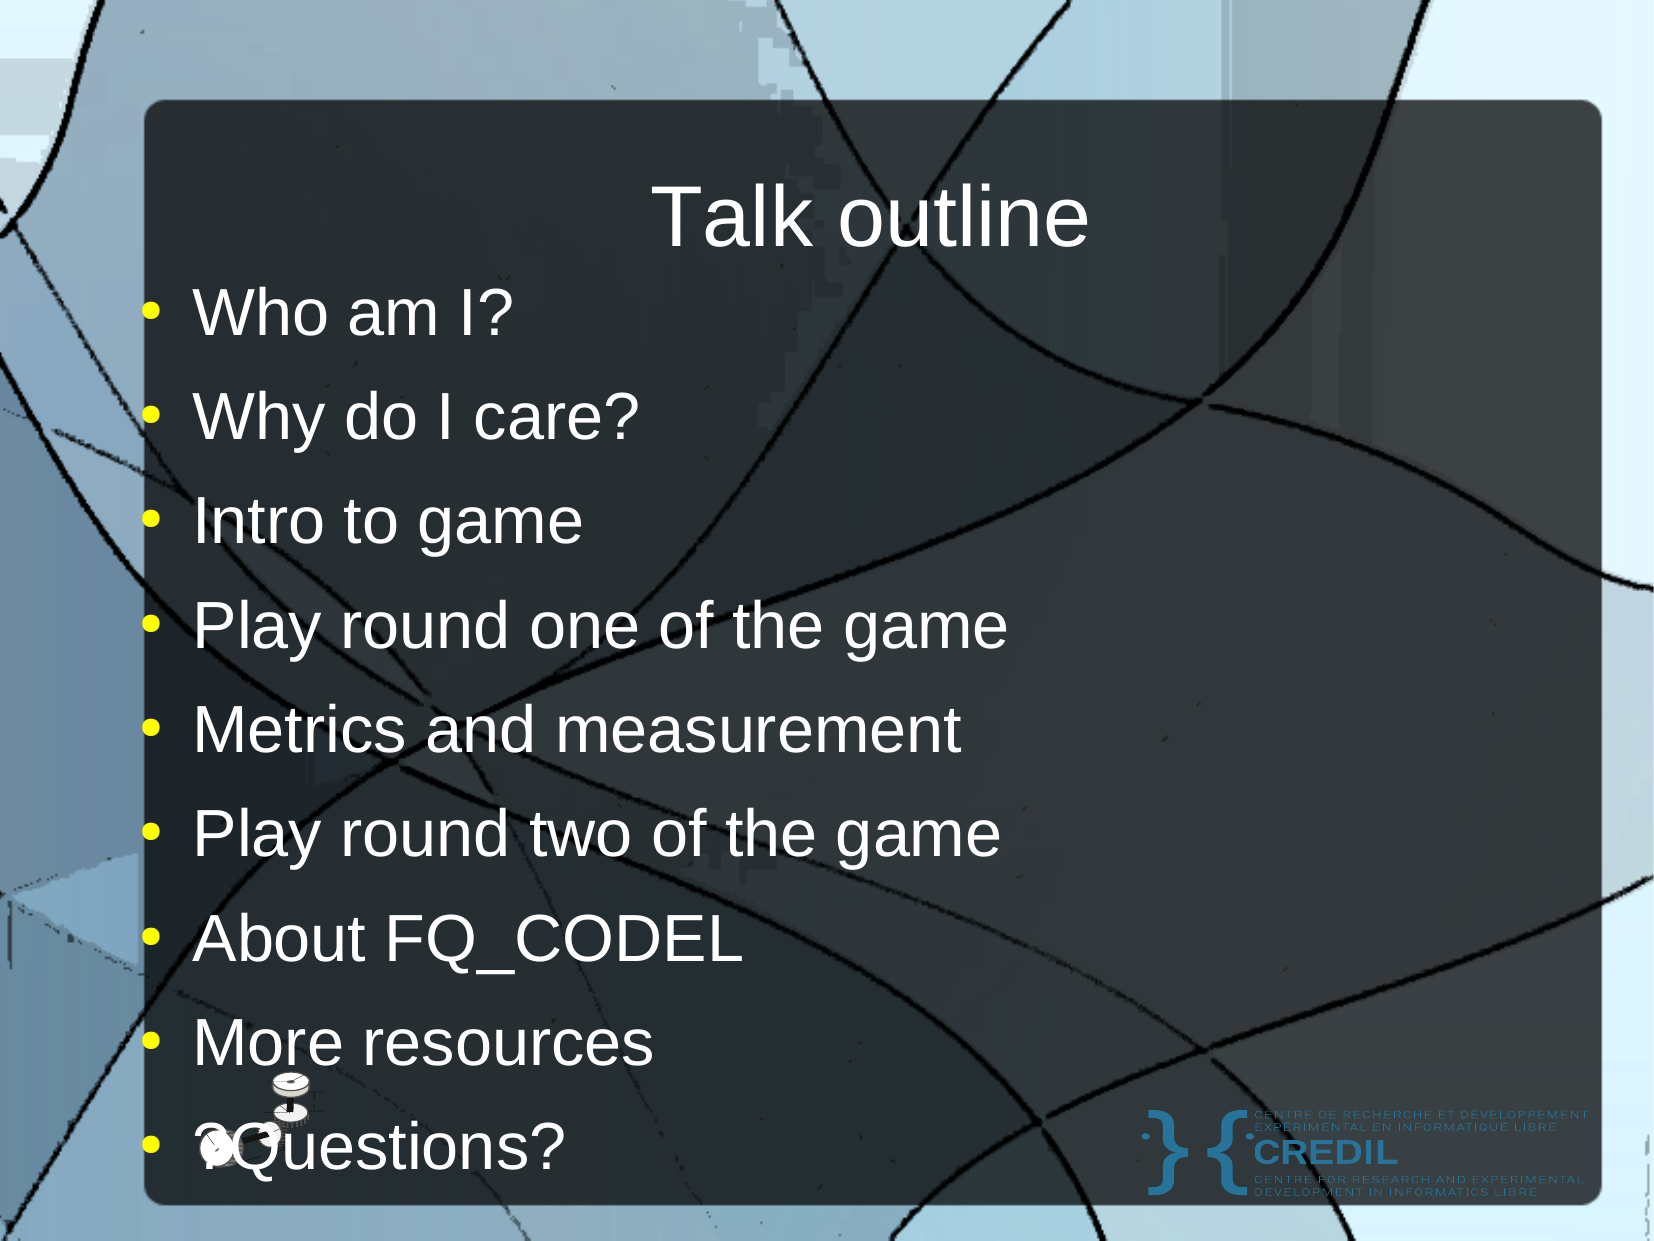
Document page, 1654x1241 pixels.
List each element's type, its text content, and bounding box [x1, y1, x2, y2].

list Who am I? Why do I care? Intro to game Play round one of the game Metrics and measurement Play round two of the game About FQ_CODEL More resources ?Questions? [121, 274, 1561, 1184]
picture [0, 0, 1654, 1241]
title Talk outline [159, 108, 1583, 325]
